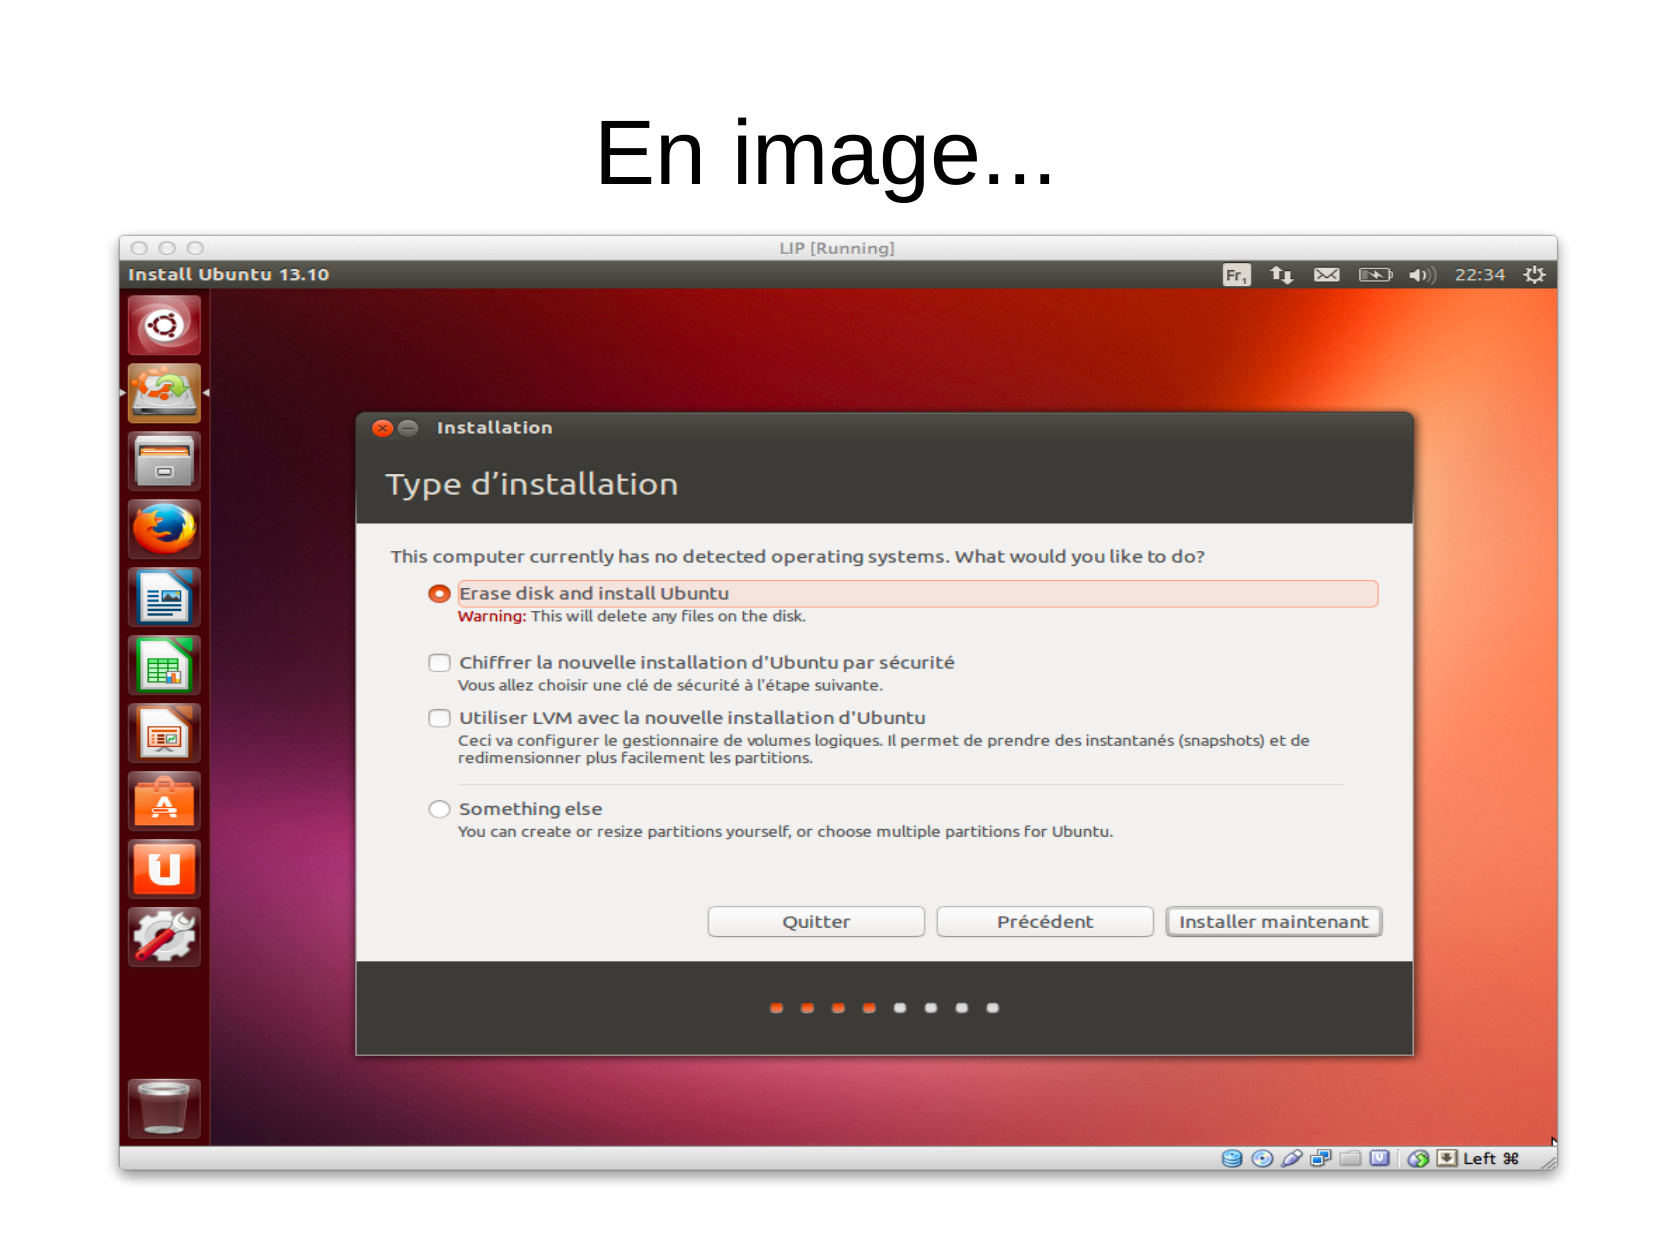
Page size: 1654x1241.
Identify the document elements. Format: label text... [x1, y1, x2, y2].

title En image... [82, 49, 1571, 257]
picture [100, 224, 1577, 1193]
